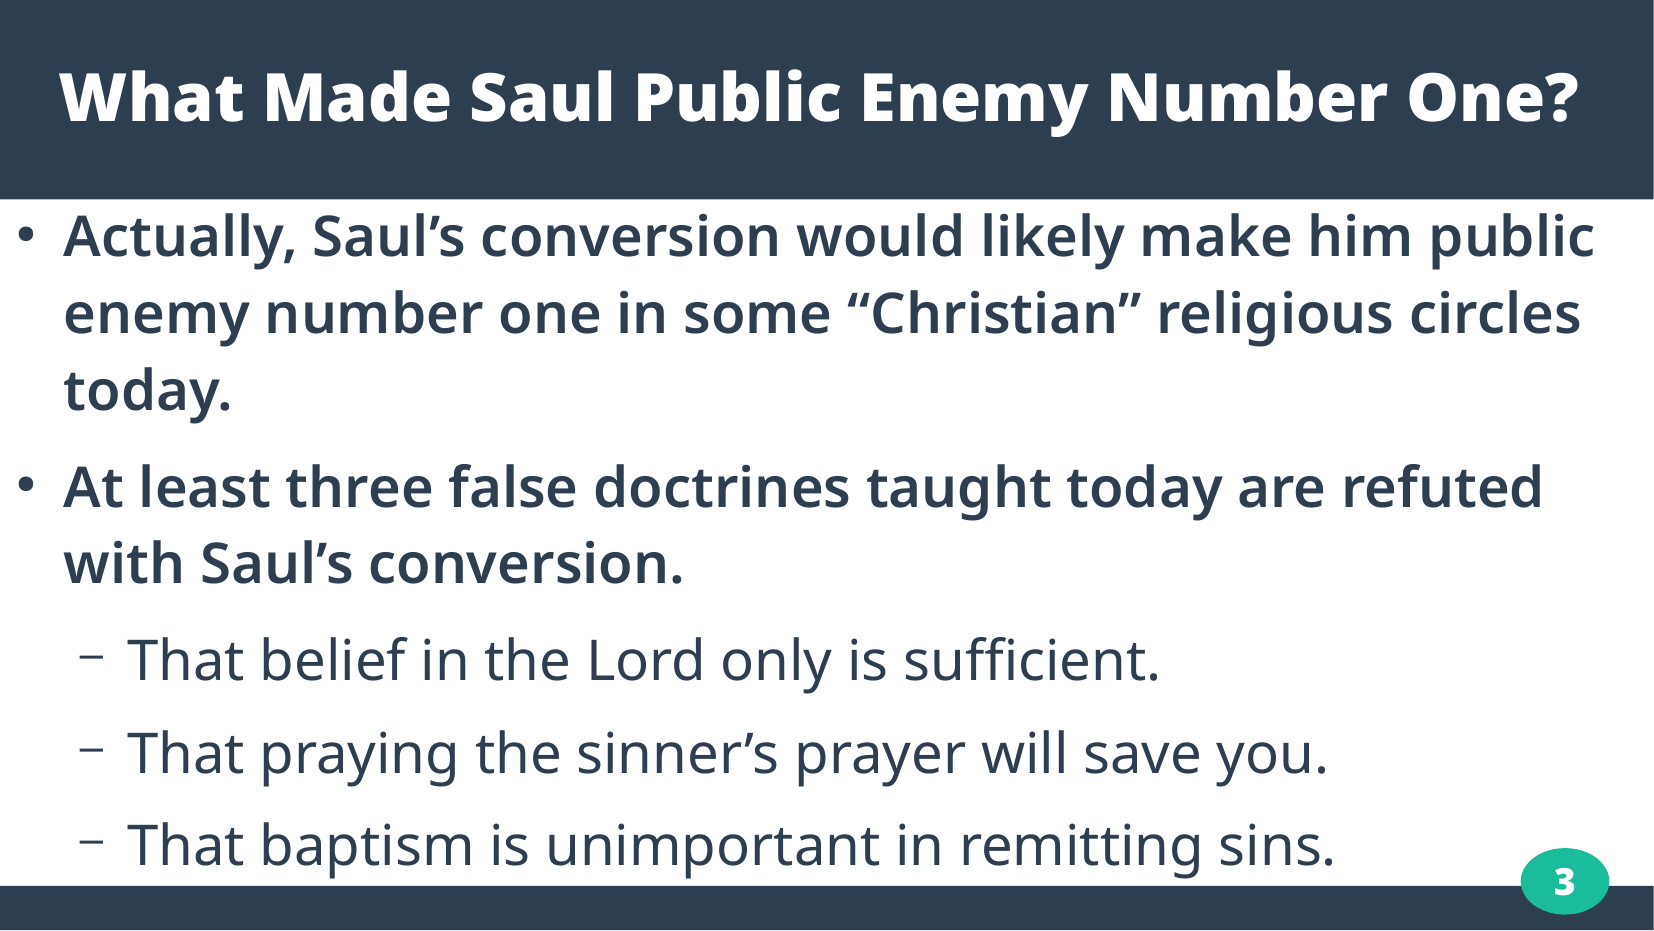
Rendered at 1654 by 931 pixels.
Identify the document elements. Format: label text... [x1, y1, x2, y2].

list Actually, Saul’s conversion would likely make him public enemy number one in some “Christian” religious circles today. At least three false doctrines taught today are refuted with Saul’s conversion. That belief in the Lord only is sufficient. That praying the sinner’s prayer will save you. That baptism is unimportant in remitting sins. [0, 196, 1651, 886]
title What Made Saul Public Enemy Number One? [59, 37, 1595, 155]
